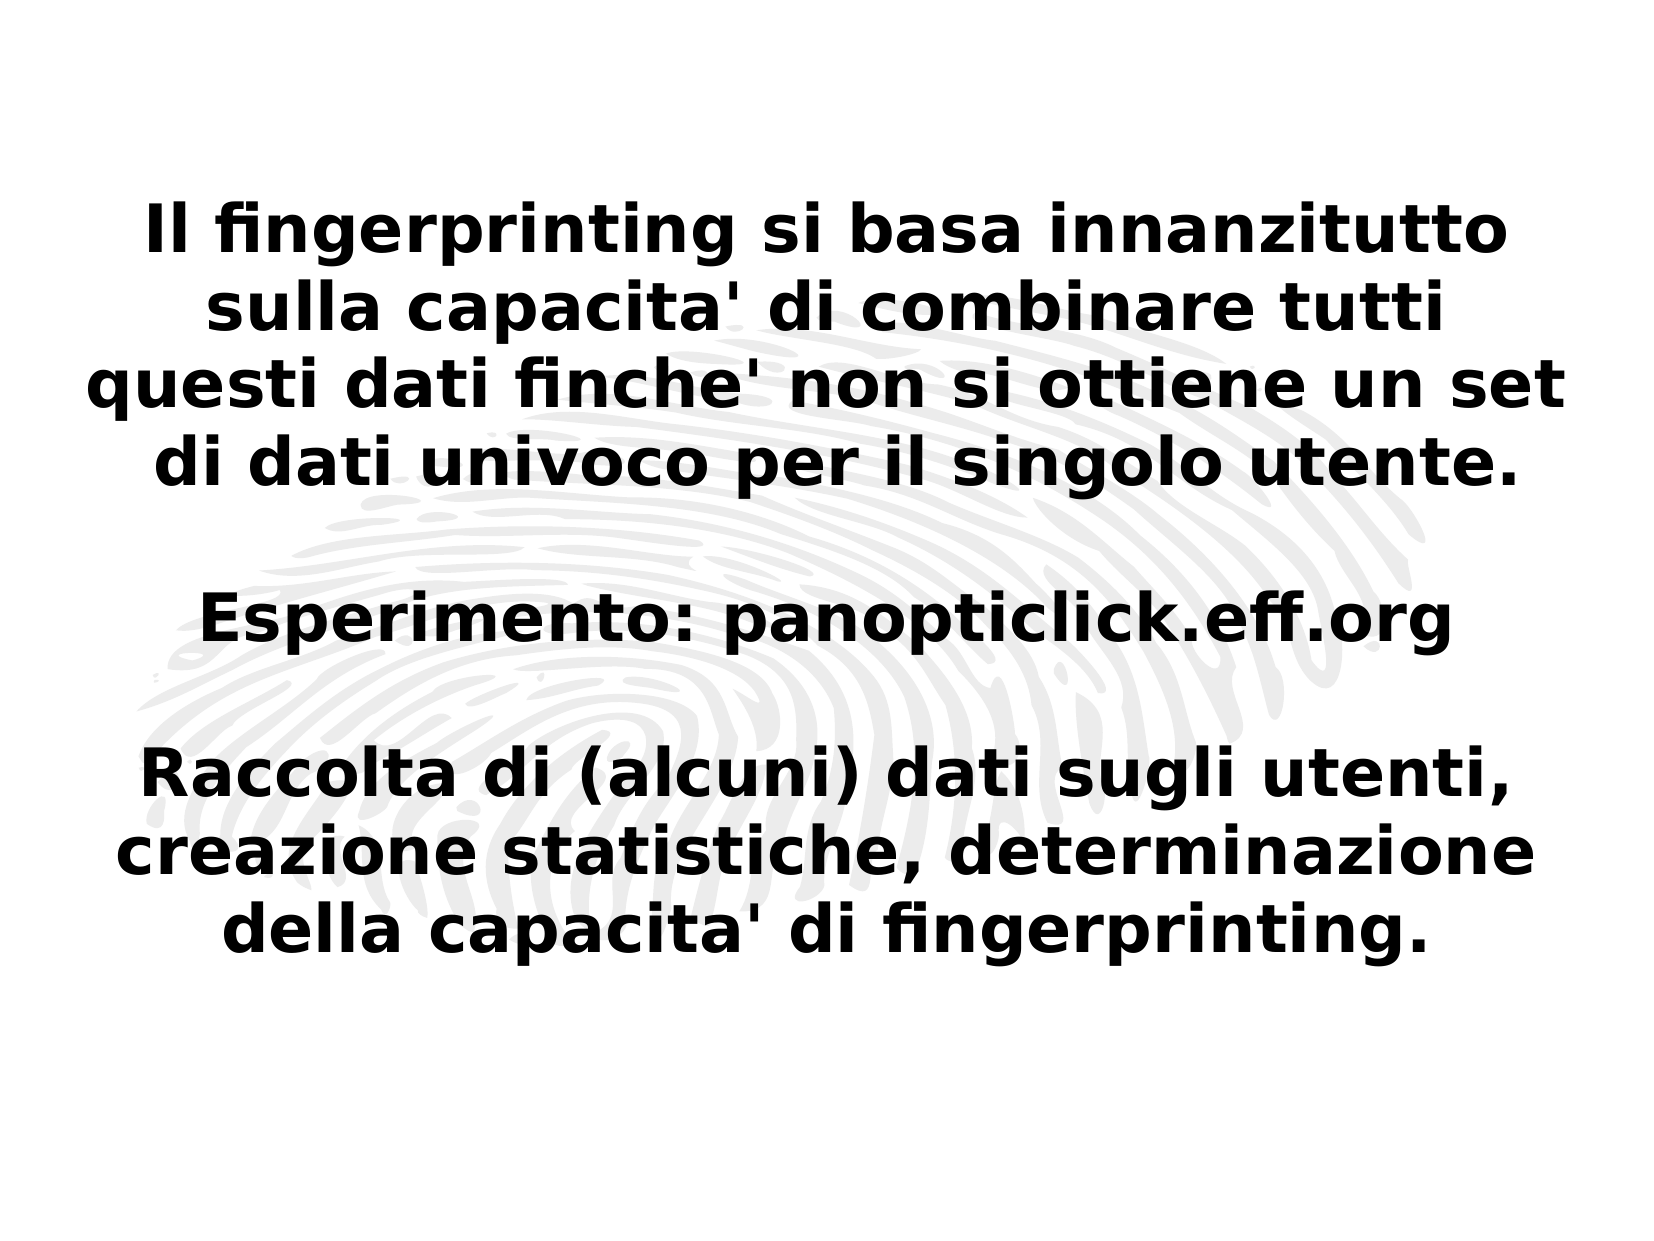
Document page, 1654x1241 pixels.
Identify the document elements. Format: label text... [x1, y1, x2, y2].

subtitle Il fingerprinting si basa innanzitutto sulla capacita' di combinare tutti questi dati finche' non si ottiene un set di dati univoco per il singolo utente. Esperimento: panopticlick.eff.org Raccolta di (alcuni) dati sugli utenti, creazione statistiche, determinazione della capacita' di fingerprinting. [82, 56, 1571, 1102]
